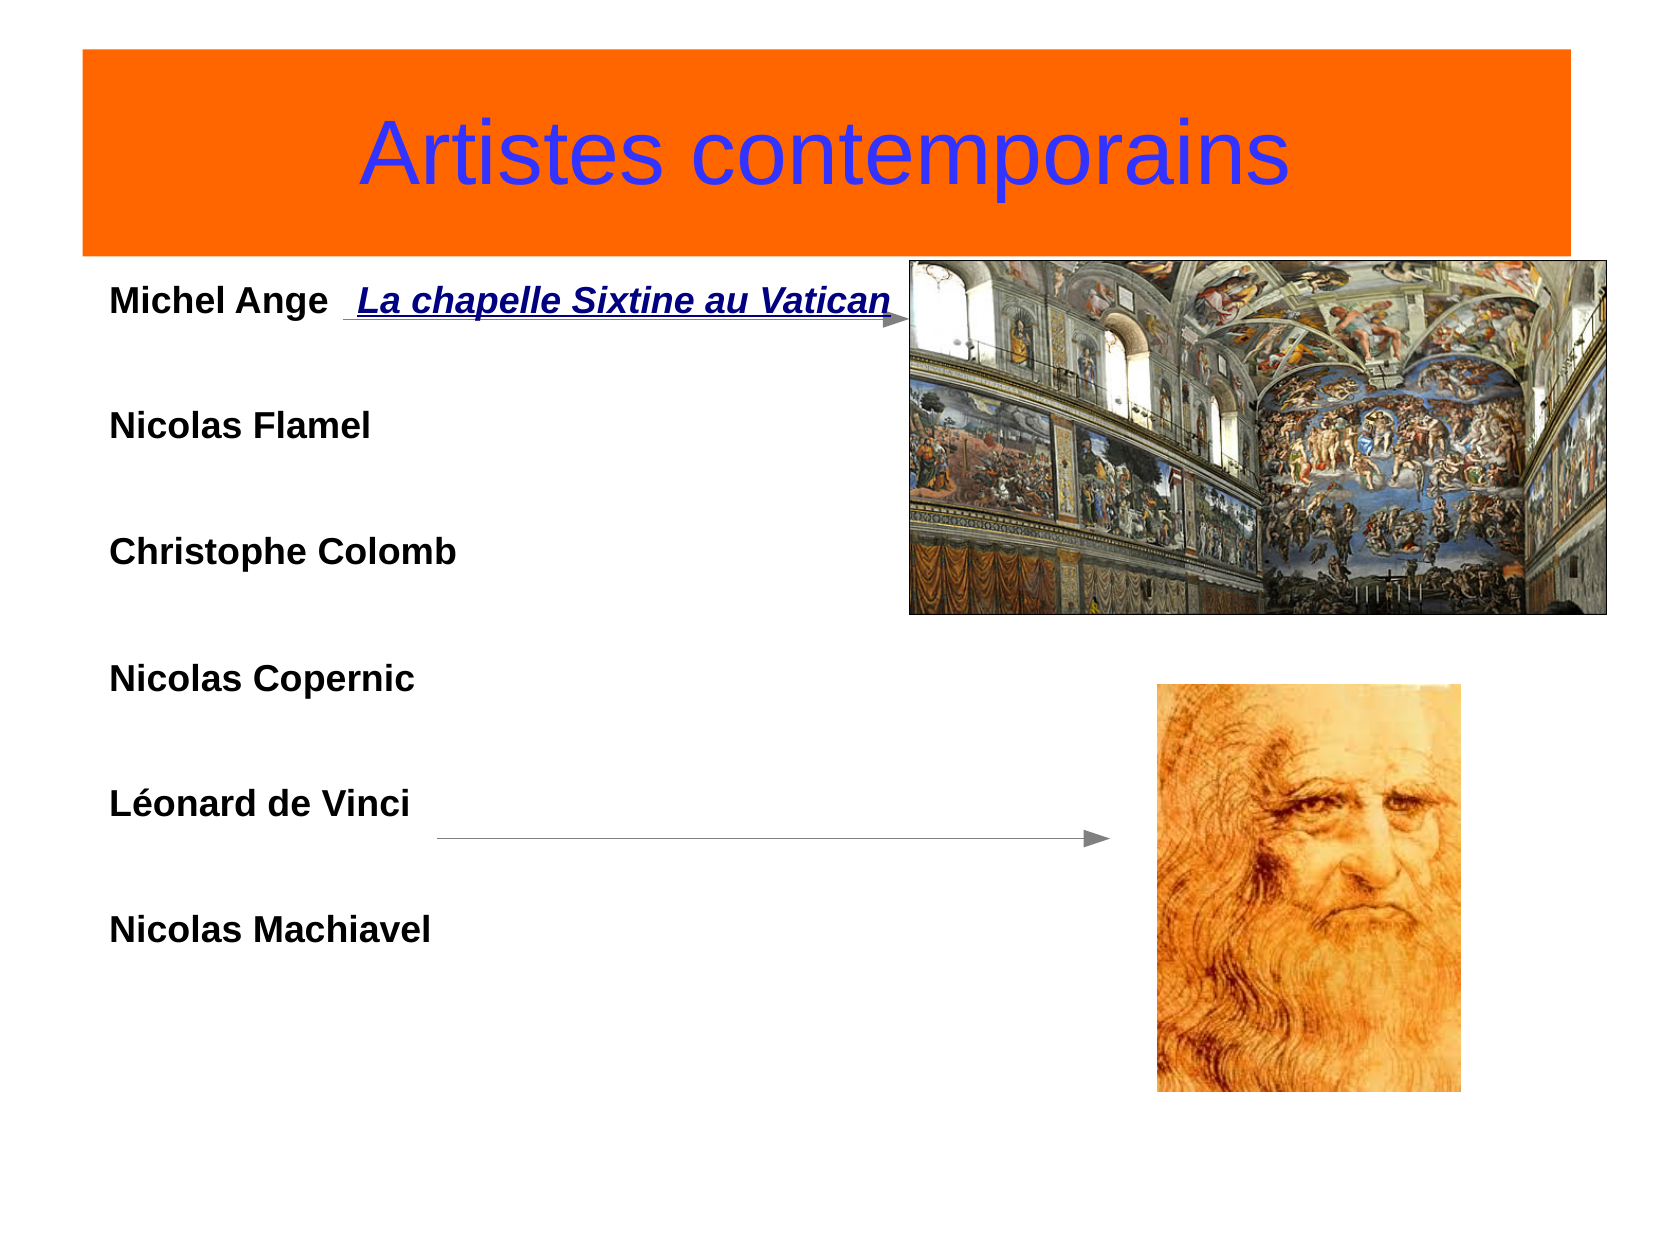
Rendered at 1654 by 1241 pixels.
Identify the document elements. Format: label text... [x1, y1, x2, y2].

title Artistes contemporains [82, 49, 1571, 257]
picture [909, 260, 1607, 615]
text_box Michel Ange Nicolas Flamel Christophe Colomb Nicolas Copernic Léonard de Vinci Nicolas Machiavel [94, 271, 1512, 1158]
picture [1157, 684, 1461, 1092]
text_box La chapelle Sixtine au Vatican [342, 271, 909, 330]
